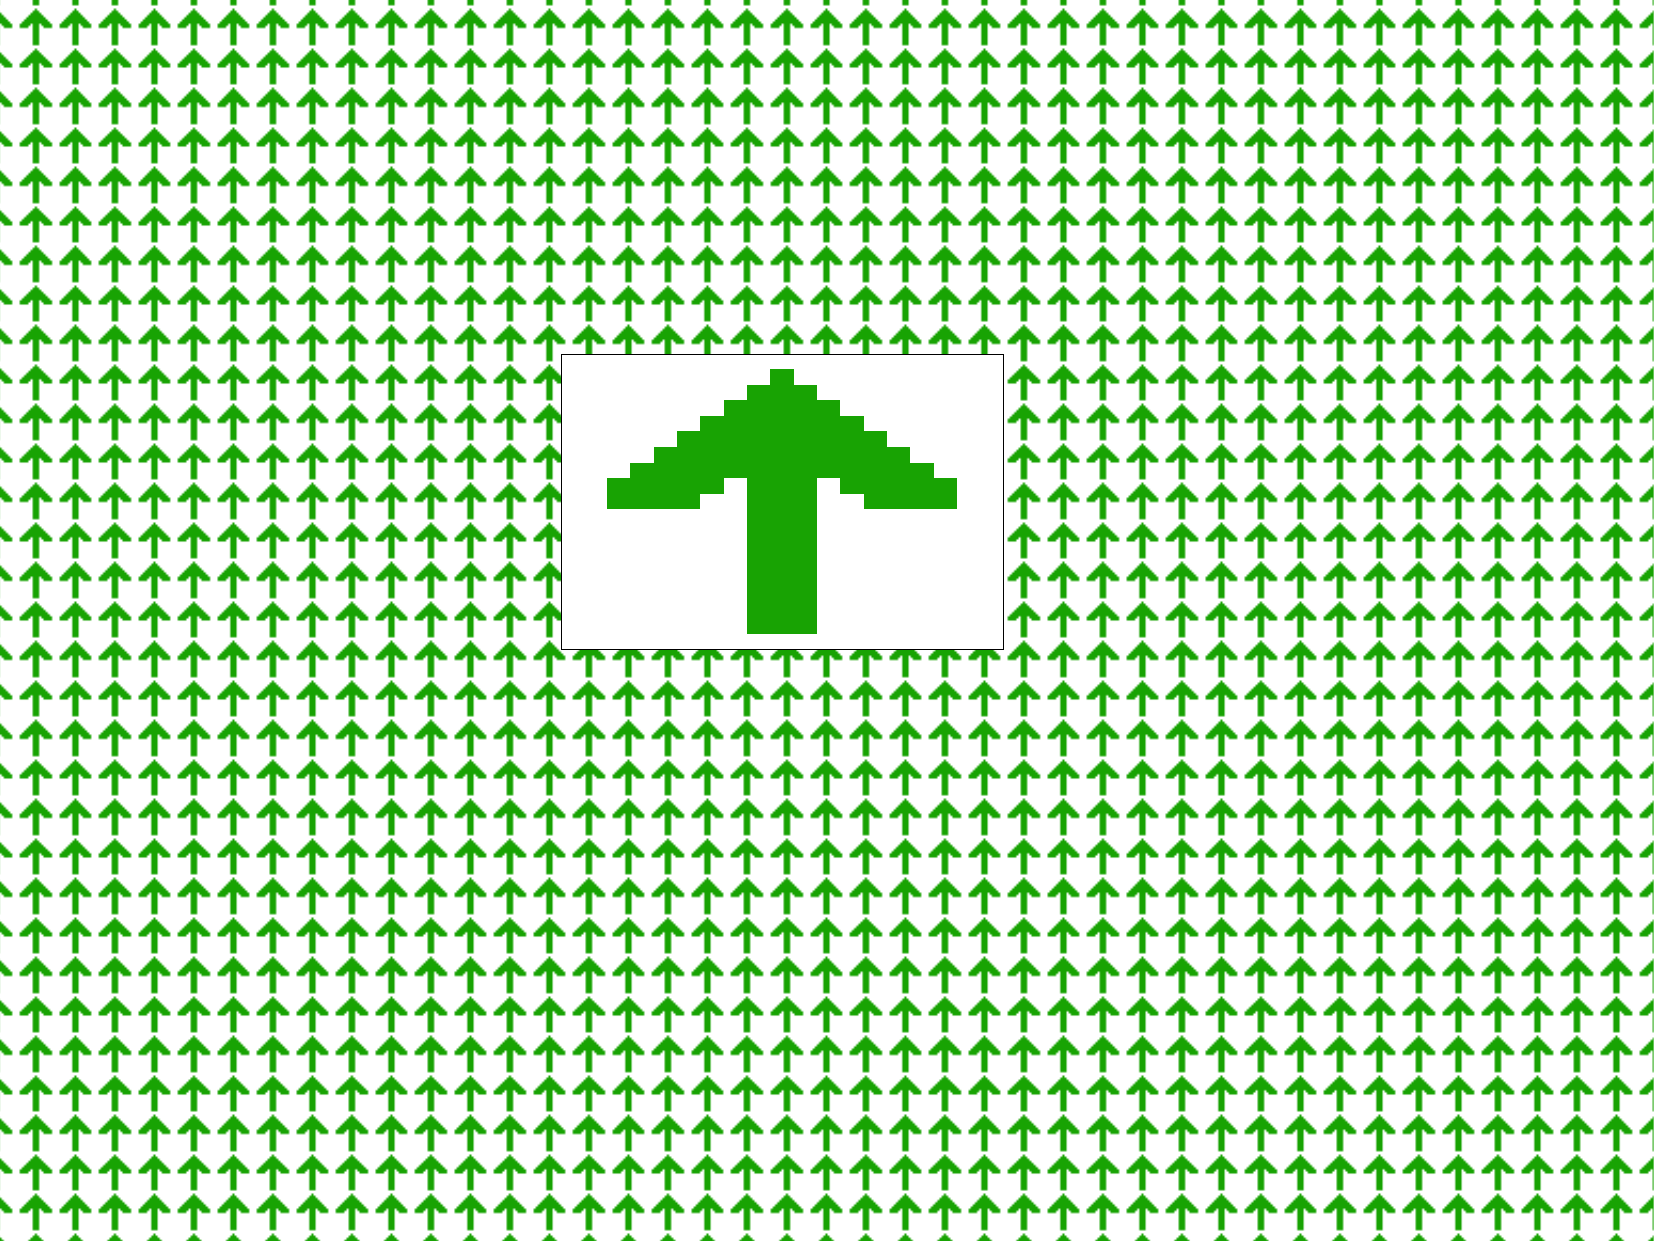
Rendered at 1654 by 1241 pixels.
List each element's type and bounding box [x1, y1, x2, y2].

text_box [561, 354, 1004, 650]
picture [0, 0, 1654, 1241]
